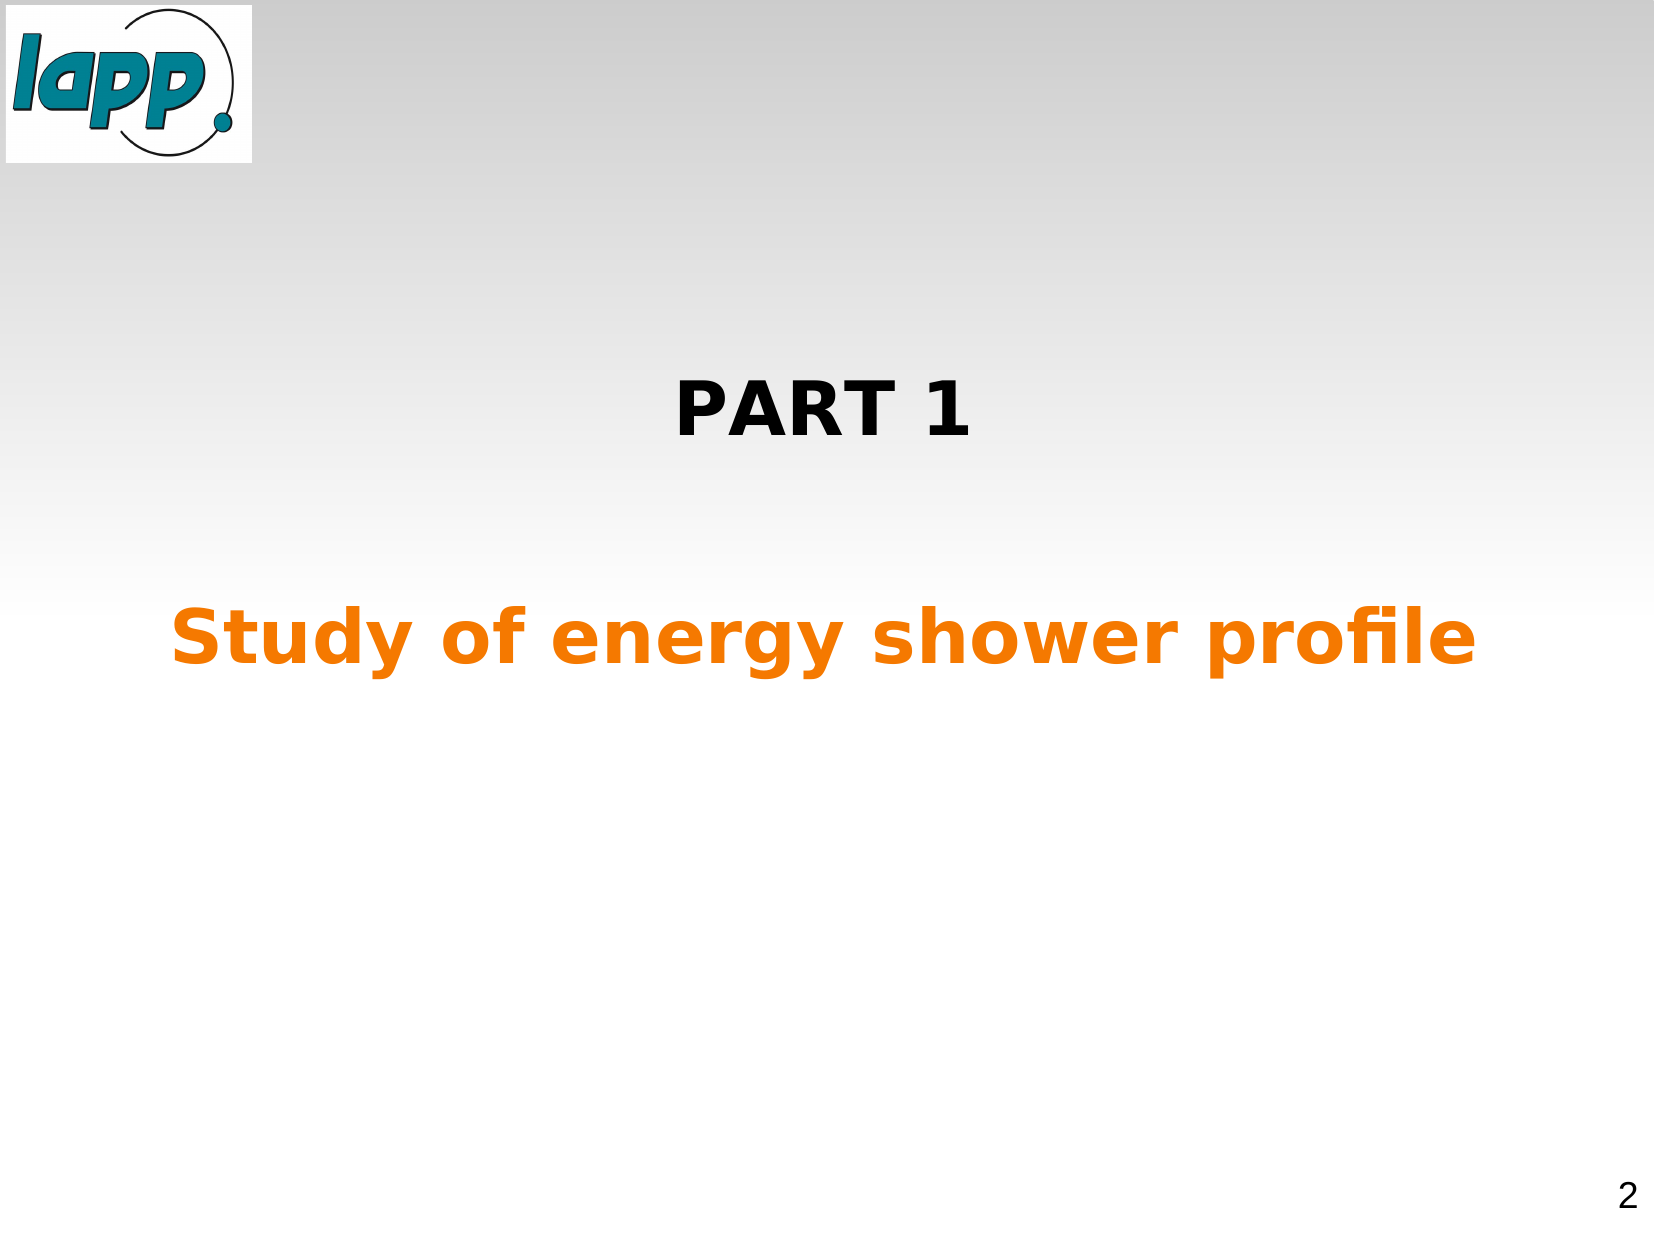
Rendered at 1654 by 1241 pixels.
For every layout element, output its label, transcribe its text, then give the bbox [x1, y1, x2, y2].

title PART 1 Study of energy shower profile [71, 366, 1577, 769]
text_box <number> [1574, 1167, 1654, 1241]
picture [5, 5, 252, 163]
